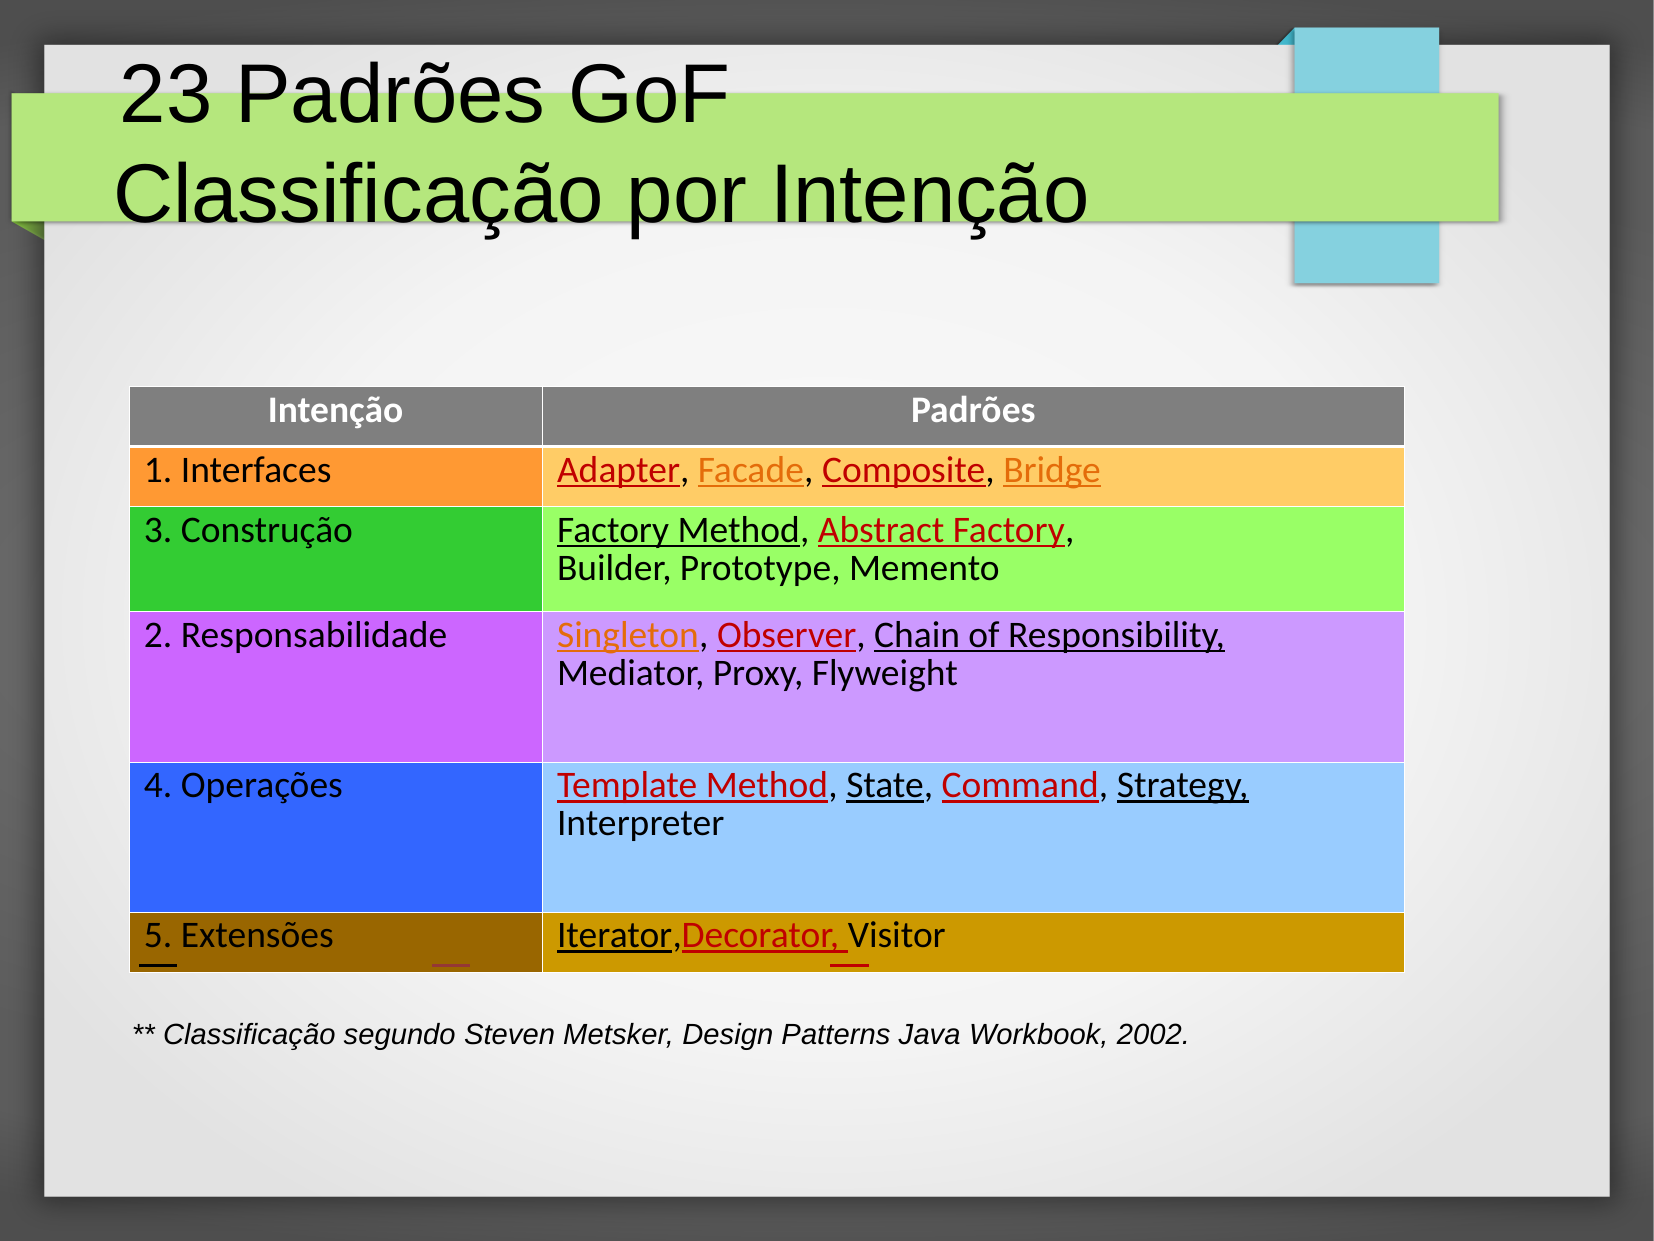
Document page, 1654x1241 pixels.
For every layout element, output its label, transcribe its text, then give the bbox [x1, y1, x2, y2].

table_header Padrões [543, 387, 1404, 445]
table_cell 5. Extensões [130, 913, 542, 972]
table_cell Singleton, Observer, Chain of Responsibility, Mediator, Proxy, Flyweight [543, 612, 1404, 762]
table_cell 2. Responsabilidade [130, 612, 542, 762]
table_cell Factory Method, Abstract Factory, Builder, Prototype, Memento [543, 507, 1404, 611]
table_header Intenção [130, 387, 542, 445]
table_cell Iterator,Decorator, Visitor [543, 913, 1404, 972]
table_cell Template Method, State, Command, Strategy, Interpreter [543, 763, 1404, 912]
text_box ** Classificação segundo Steven Metsker, Design Patterns Java Workbook, 2002. [117, 1007, 1207, 1059]
picture [0, 0, 1654, 1241]
table_cell 1. Interfaces [130, 448, 542, 506]
table_cell Adapter, Facade, Composite, Bridge [543, 448, 1404, 506]
table_cell 4. Operações [130, 763, 542, 912]
table_cell 3. Construção [130, 507, 542, 611]
title 23 Padrões GoF Classificação por Intenção [75, 45, 1426, 233]
